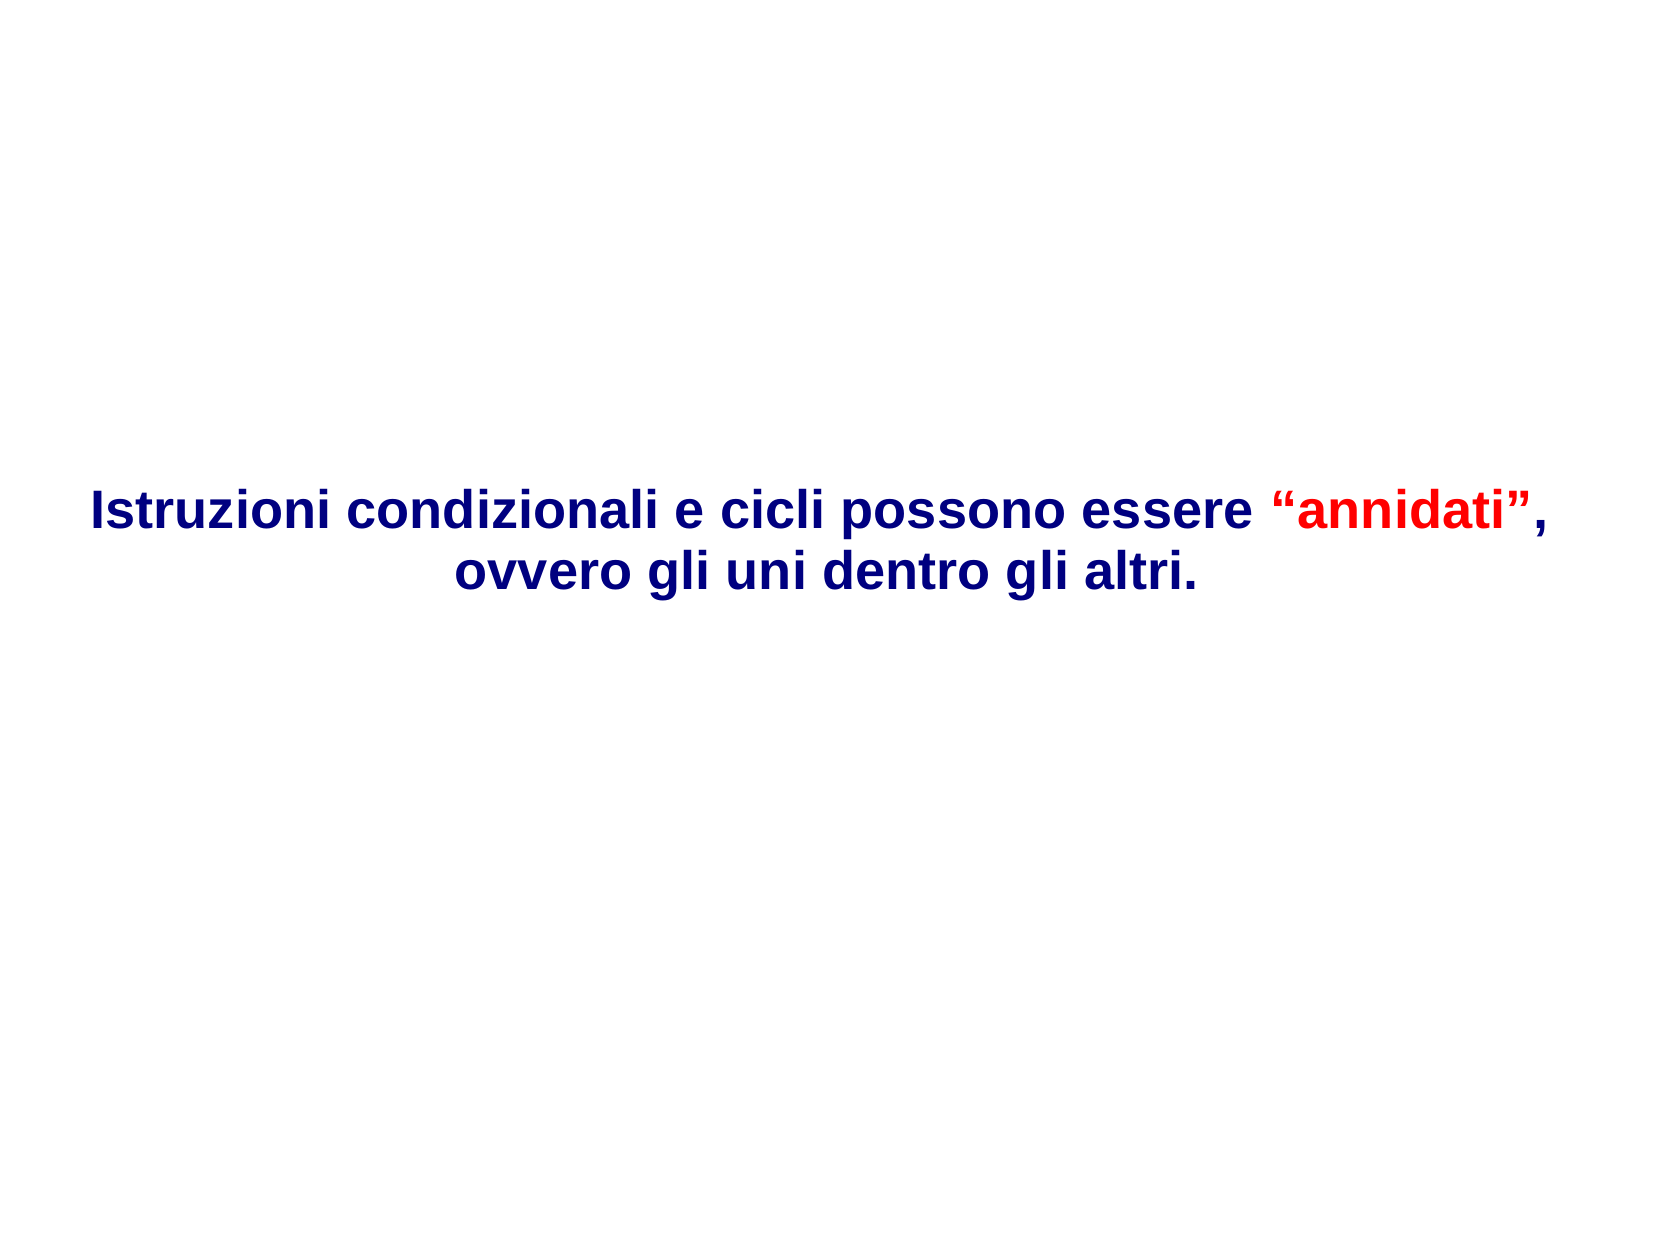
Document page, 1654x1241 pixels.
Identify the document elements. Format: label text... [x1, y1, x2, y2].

text_box Istruzioni condizionali e cicli possono essere “annidati”, ovvero gli uni dentro gli altri. [59, 472, 1595, 609]
